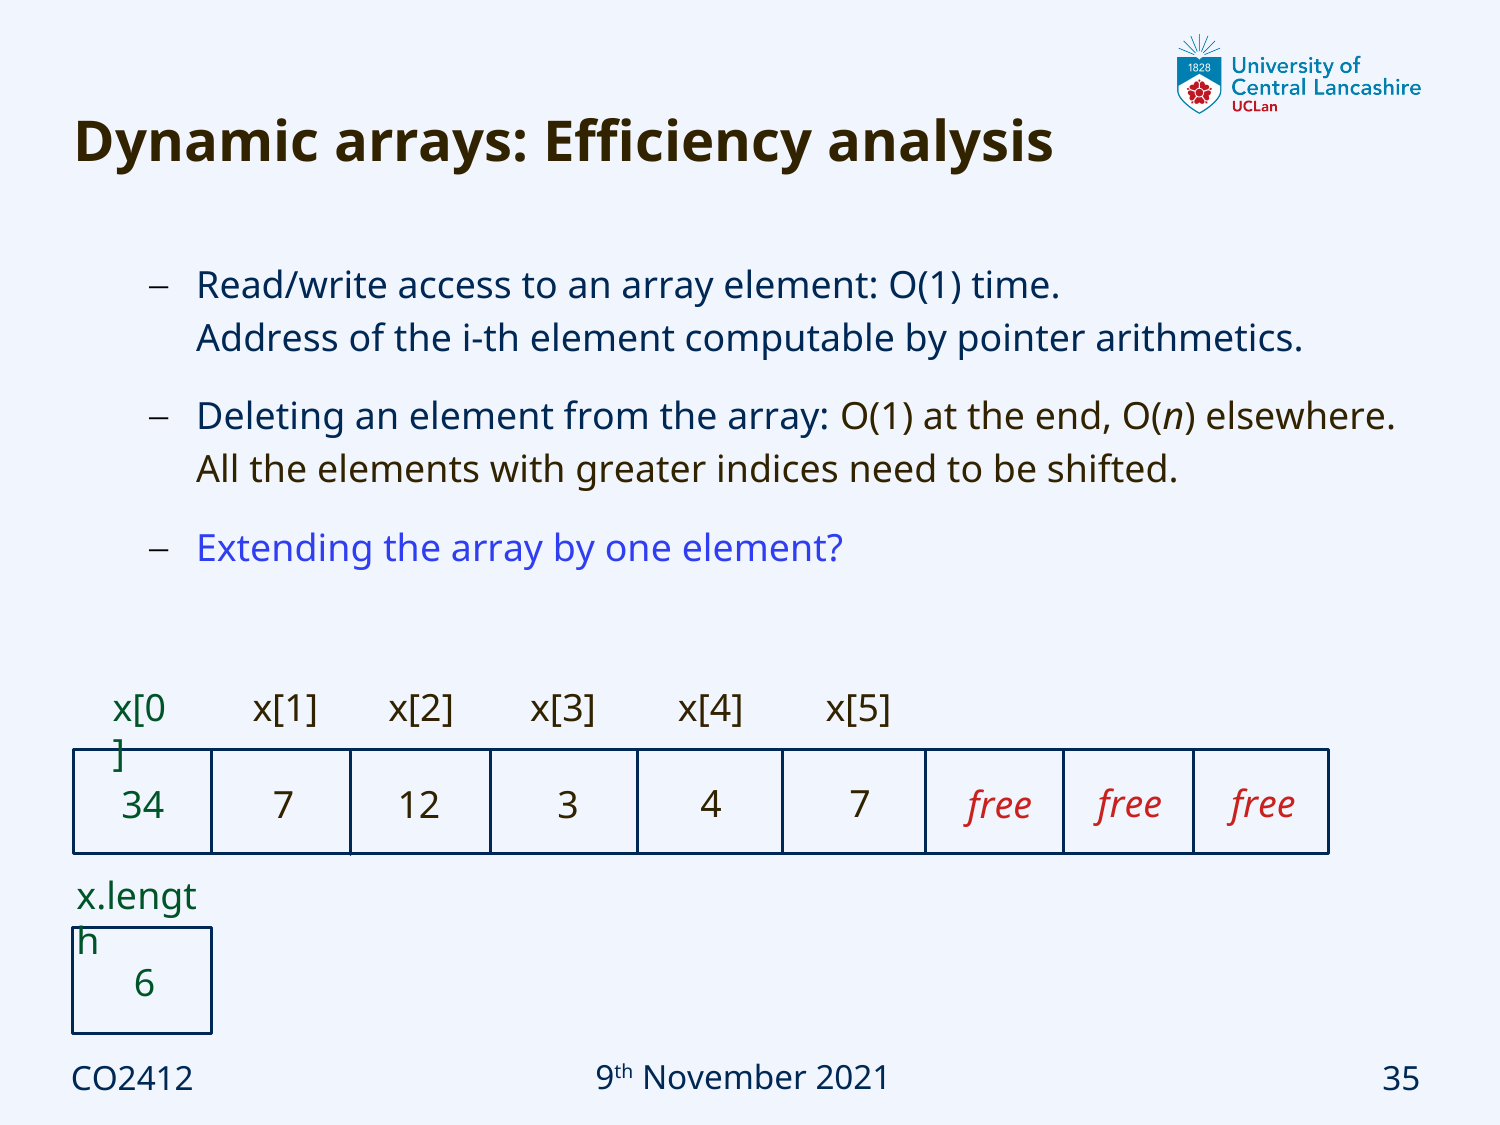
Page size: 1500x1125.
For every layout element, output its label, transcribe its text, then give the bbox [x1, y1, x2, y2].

text_box x[1] [237, 676, 341, 737]
text_box x[2] [373, 676, 477, 737]
text_box free [1207, 772, 1320, 833]
text_box 7 [231, 773, 337, 834]
text_box free [1073, 772, 1187, 833]
text_box x.length [61, 865, 233, 925]
picture [1177, 34, 1421, 93]
text_box 34 [90, 773, 196, 834]
text_box x[0] [98, 676, 193, 737]
title Dynamic arrays: Efficiency analysis [58, 93, 1475, 186]
text_box free [943, 773, 1057, 834]
text_box 6 [91, 951, 198, 1012]
text_box 7 [807, 772, 913, 833]
text_box 3 [515, 773, 621, 834]
text_box 4 [658, 772, 764, 833]
text_box Read/write access to an array element: O(1) time. Address of the i-th element computable by pointer arithmetics. Deleting an element from the array: O(1) at the end, O(n) elsewhere. All the elements with greater indices need to be shifted. Extending the array by one element? [59, 246, 1441, 577]
text_box x[5] [810, 677, 914, 737]
text_box 12 [366, 773, 472, 834]
text_box x[3] [515, 676, 619, 737]
text_box x[4] [663, 676, 766, 737]
